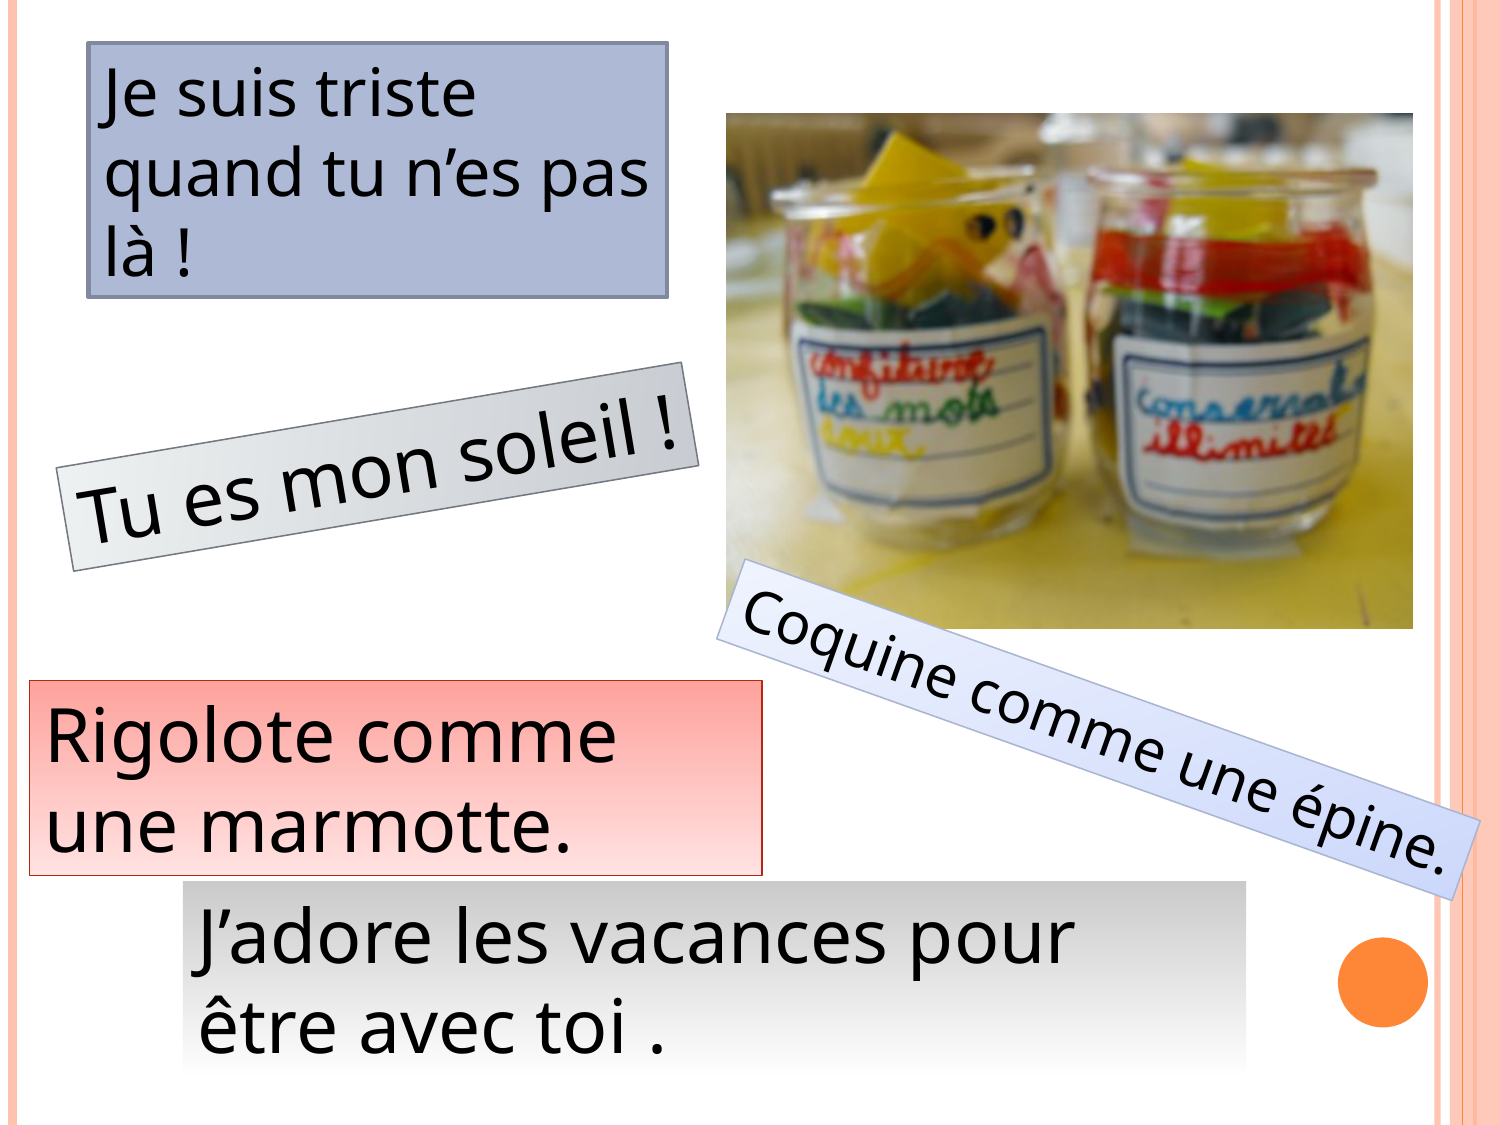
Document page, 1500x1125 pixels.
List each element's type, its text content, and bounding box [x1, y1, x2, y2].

text_box Coquine comme une épine. [716, 558, 1481, 901]
picture [726, 113, 1413, 629]
text_box Rigolote comme une marmotte. [29, 680, 762, 876]
text_box Tu es mon soleil ! [56, 362, 699, 572]
text_box Je suis triste quand tu n’es pas là ! [88, 42, 668, 298]
text_box J’adore les vacances pour être avec toi . [182, 881, 1247, 1077]
